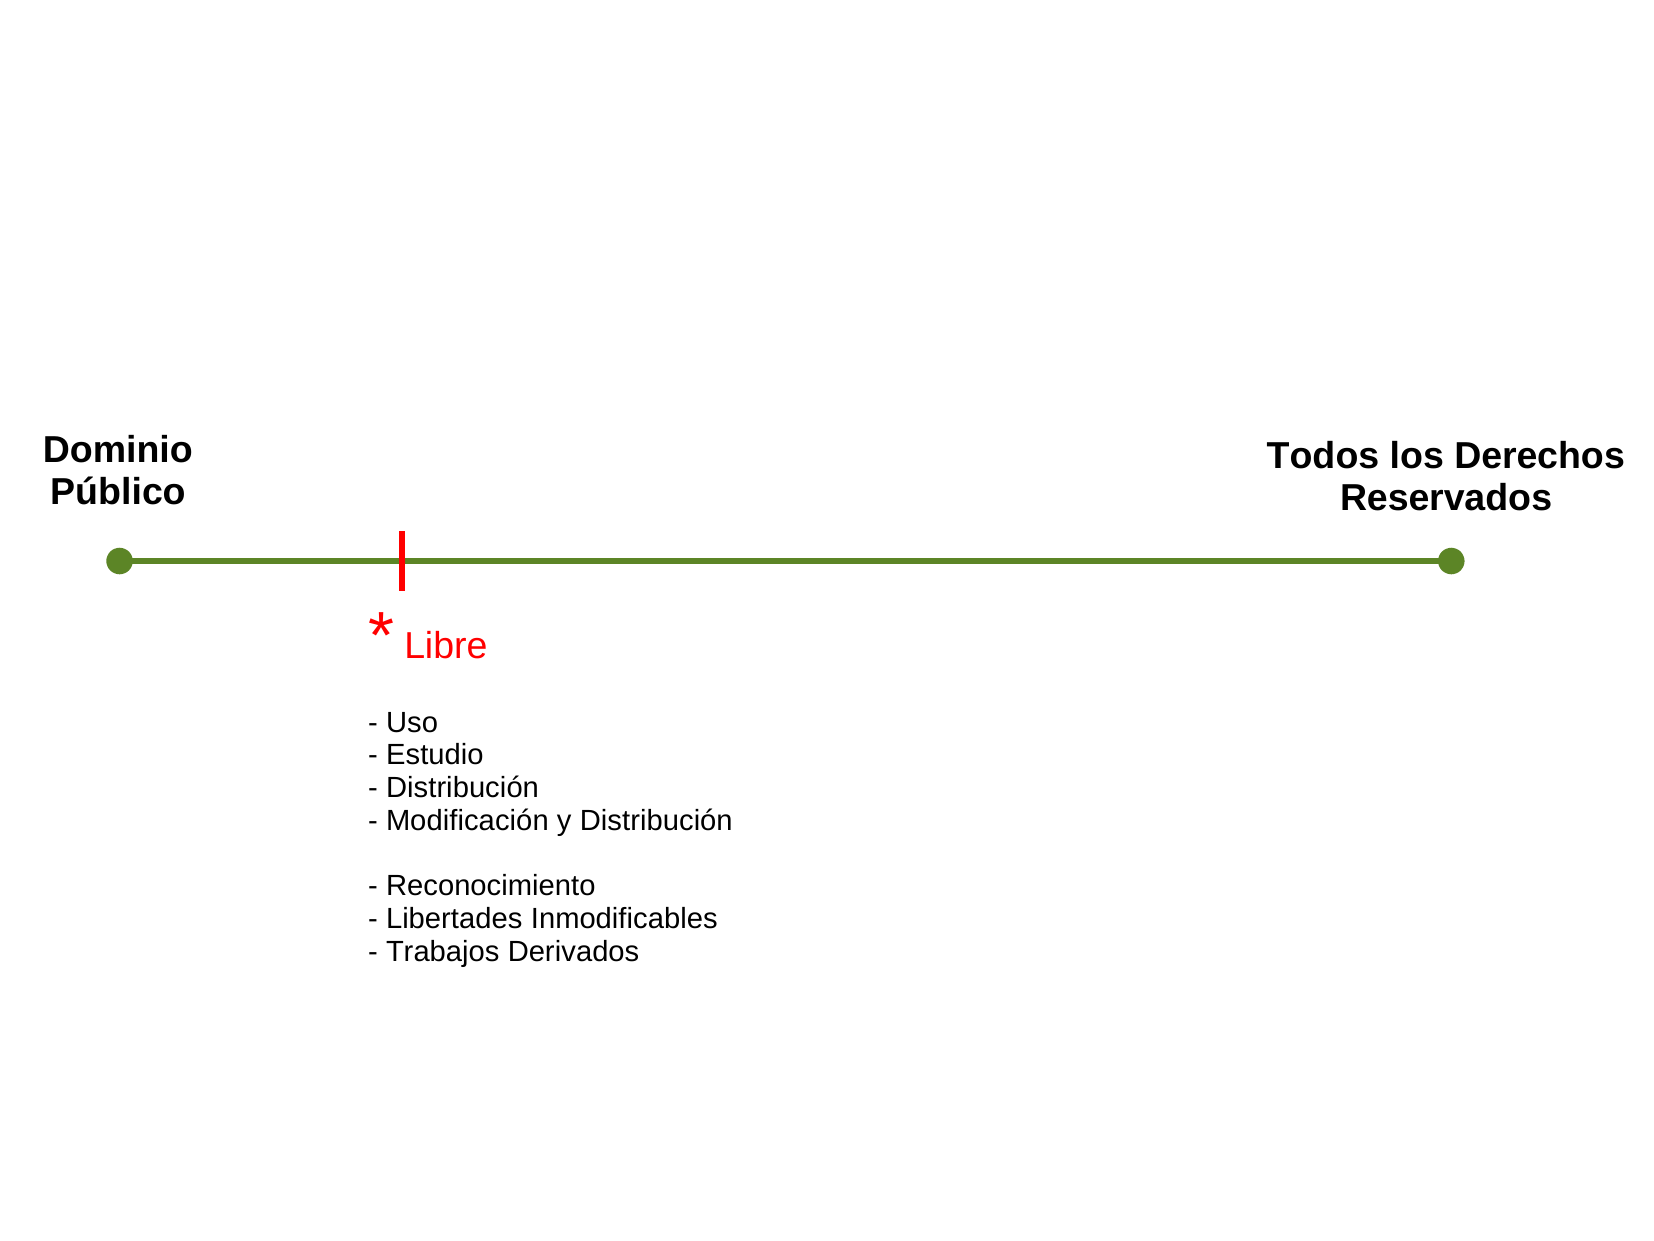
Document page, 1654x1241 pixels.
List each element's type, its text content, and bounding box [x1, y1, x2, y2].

text_box Dominio Público [28, 420, 209, 520]
text_box Todos los Derechos Reservados [1251, 426, 1641, 526]
text_box * Libre - Uso - Estudio - Distribución - Modificación y Distribución - Reconocimiento - Libertades Inmodificables - Trabajos Derivados [353, 590, 756, 976]
